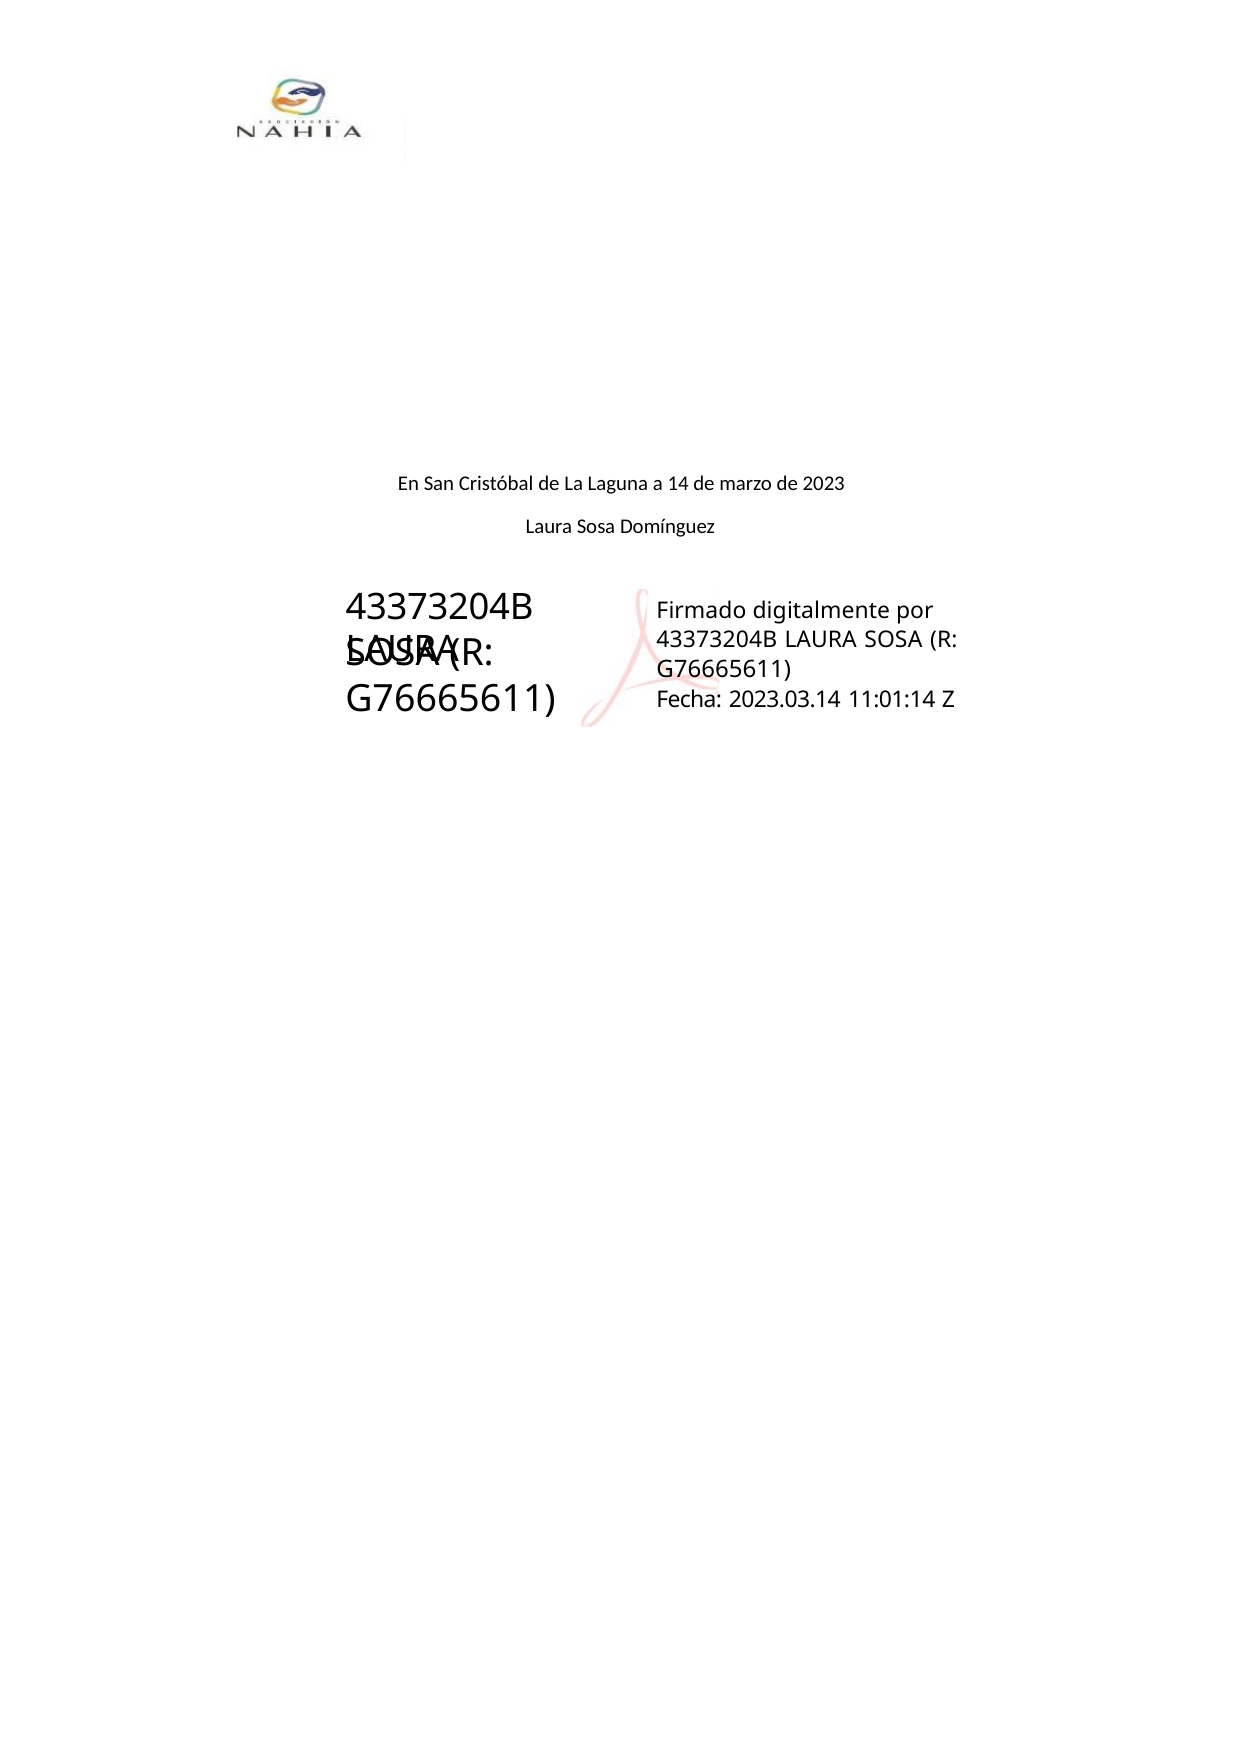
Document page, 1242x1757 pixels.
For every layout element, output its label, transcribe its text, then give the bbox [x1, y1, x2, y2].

text_box [236, 71, 407, 164]
text_box En San Cristóbal de La Laguna a 14 de marzo de 2023 Laura Sosa Domínguez [397, 469, 863, 539]
text_box Firmado digitalmente por [656, 595, 942, 623]
text_box 43373204B LAURA [345, 584, 654, 670]
text_box [581, 589, 720, 727]
text_box SOSA (R: G76665611) [345, 629, 567, 719]
text_box 43373204B LAURA SOSA (R: G76665611) Fecha: 2023.03.14 11:01:14 Z [656, 625, 970, 713]
